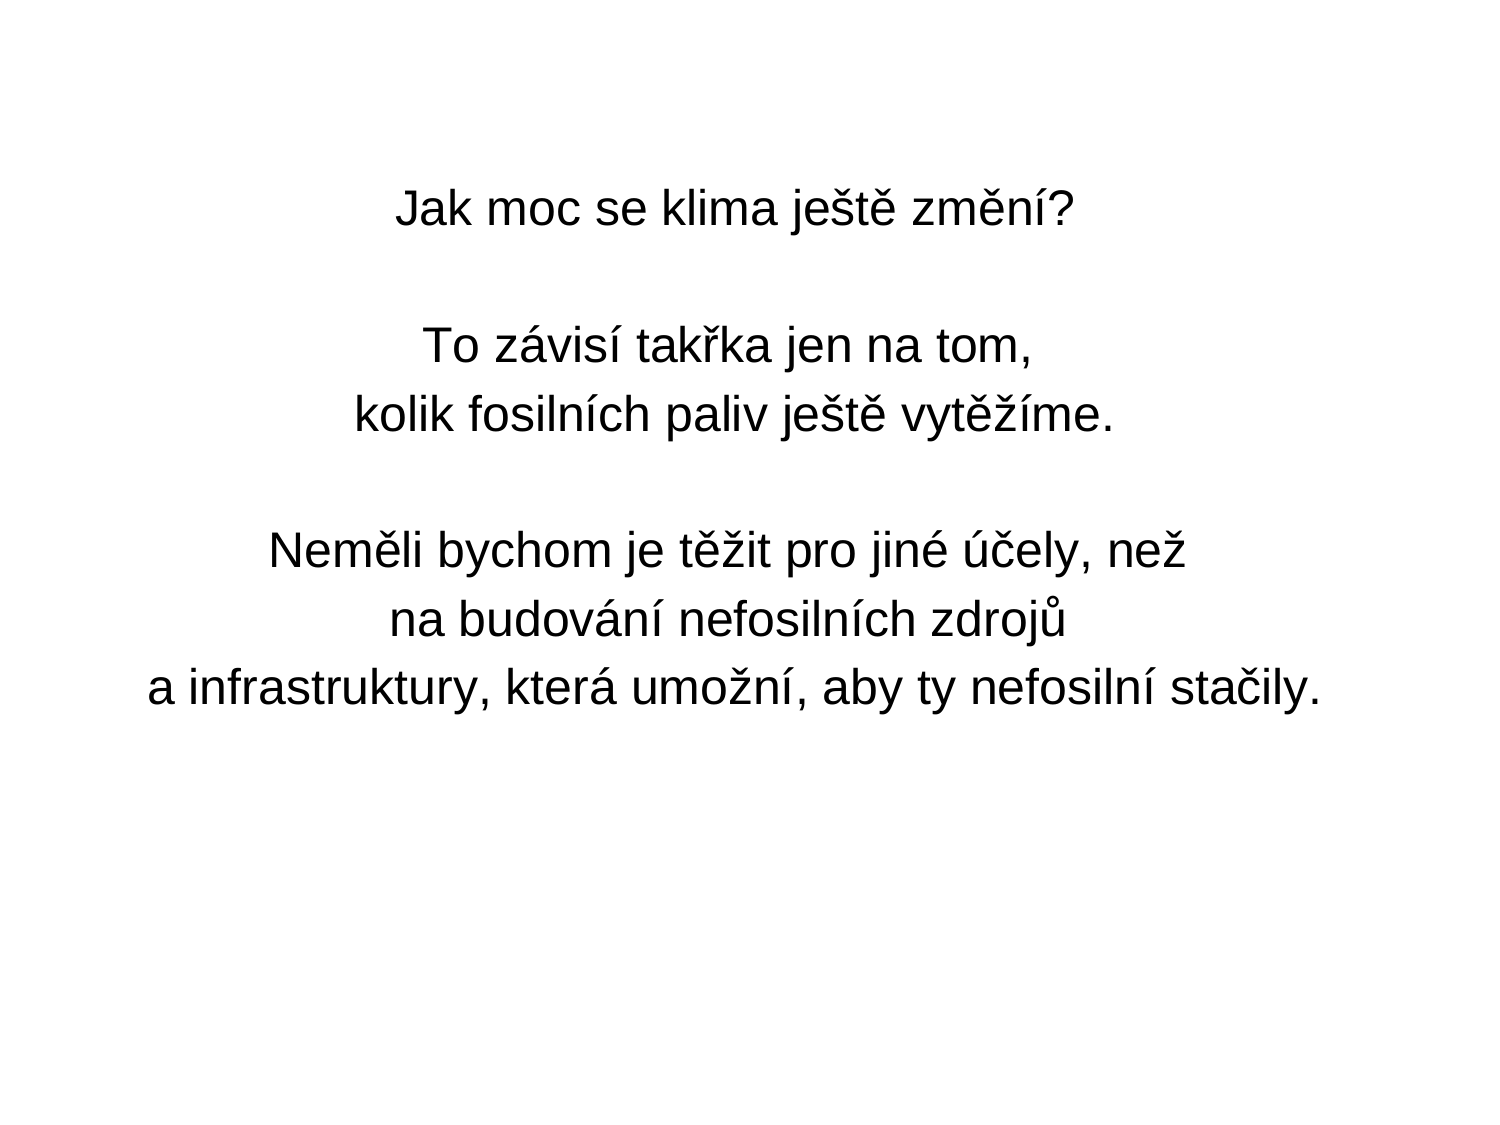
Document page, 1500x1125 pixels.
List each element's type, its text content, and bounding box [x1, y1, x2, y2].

list Jak moc se klima ještě změní? To závisí takřka jen na tom, kolik fosilních paliv ještě vytěžíme. Neměli bychom je těžit pro jiné účely, než na budování nefosilních zdrojů a infrastruktury, která umožní, aby ty nefosilní stačily. [60, 184, 1411, 1125]
title [75, 21, 1425, 257]
